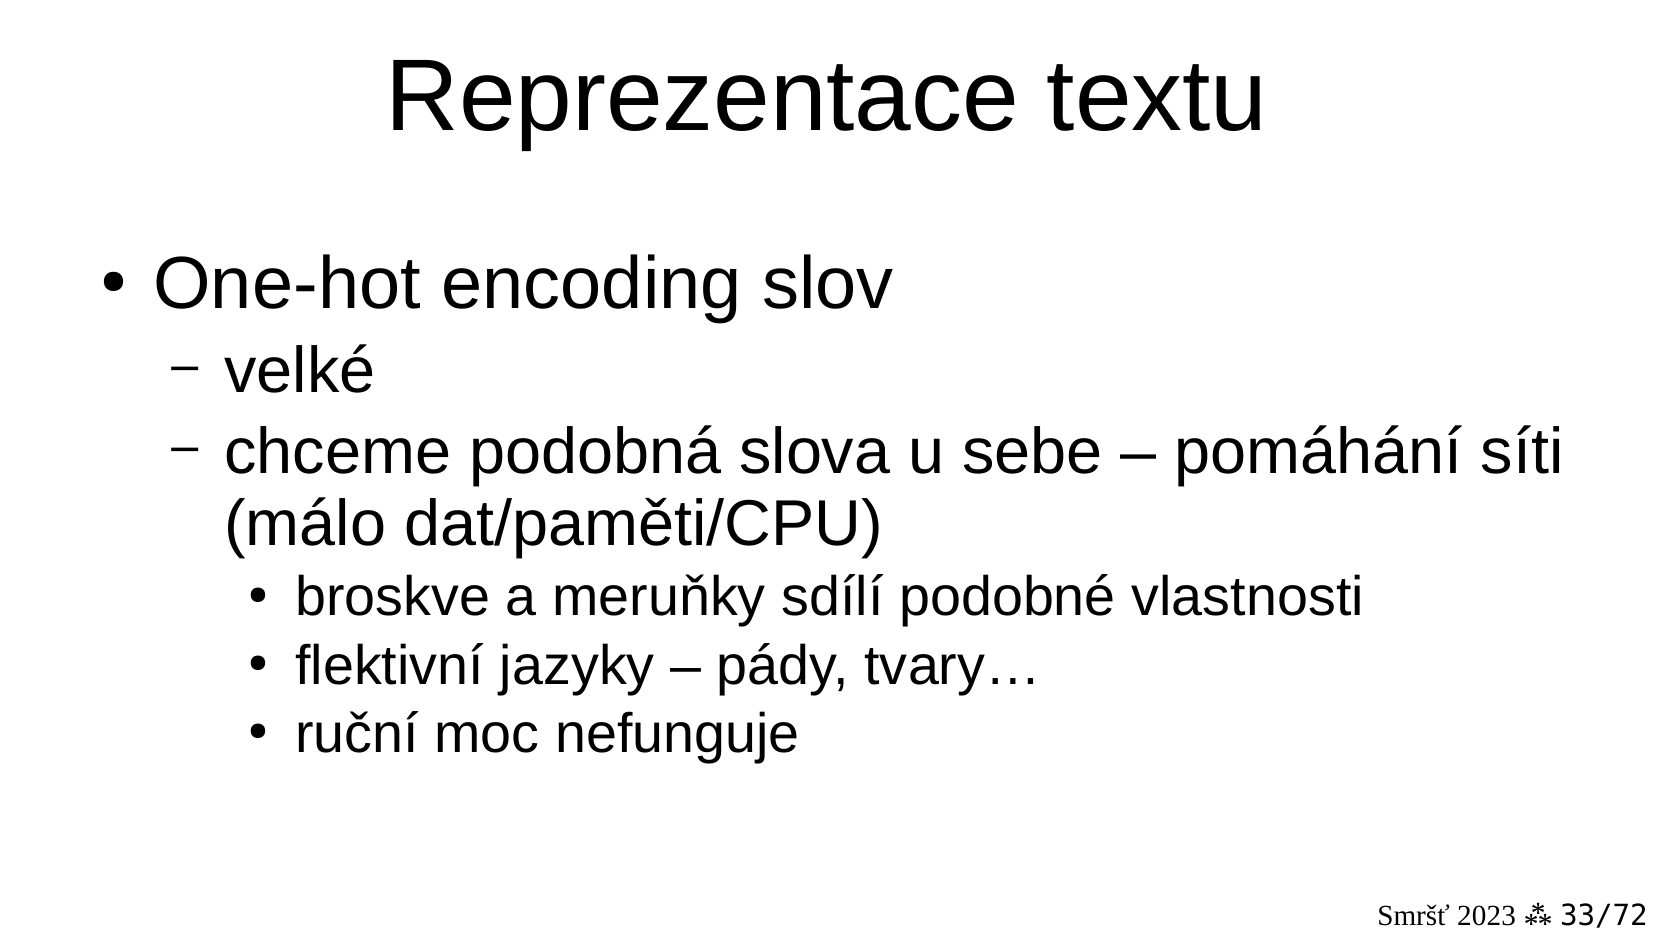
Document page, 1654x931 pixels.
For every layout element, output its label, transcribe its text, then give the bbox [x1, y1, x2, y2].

title Reprezentace textu [82, 38, 1571, 153]
list One-hot encoding slov velké chceme podobná slova u sebe – pomáhání síti (málo dat/paměti/CPU) broskve a meruňky sdílí podobné vlastnosti flektivní jazyky – pády, tvary… ruční moc nefunguje [82, 241, 1613, 826]
